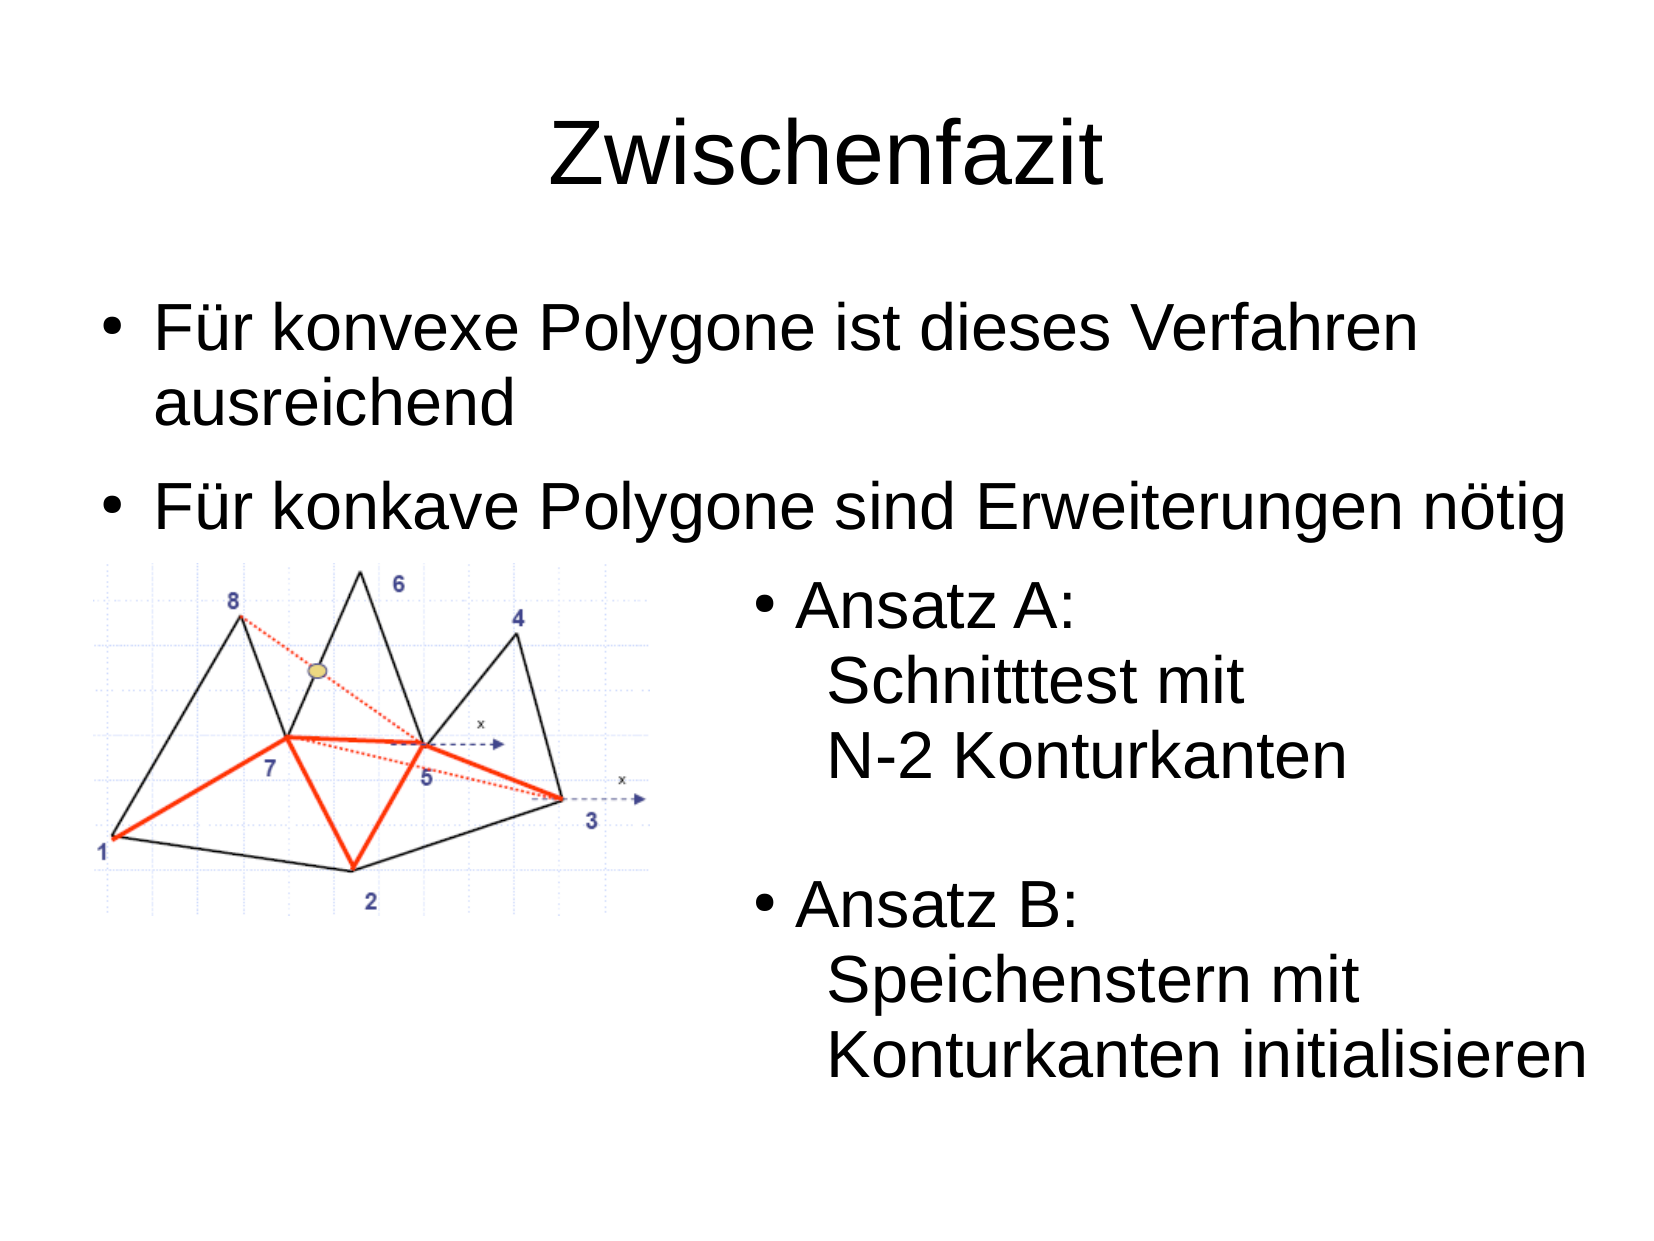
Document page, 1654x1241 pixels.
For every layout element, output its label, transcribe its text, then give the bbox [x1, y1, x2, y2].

title Zwischenfazit [82, 56, 1571, 250]
list Für konvexe Polygone ist dieses Verfahren ausreichend Für konkave Polygone sind Erweiterungen nötig [82, 290, 1571, 1094]
picture [93, 563, 650, 916]
text_box Ansatz A: Schnitttest mit N-2 Konturkanten Ansatz B: Speichenstern mit Konturkanten initialisieren [738, 561, 1605, 1100]
